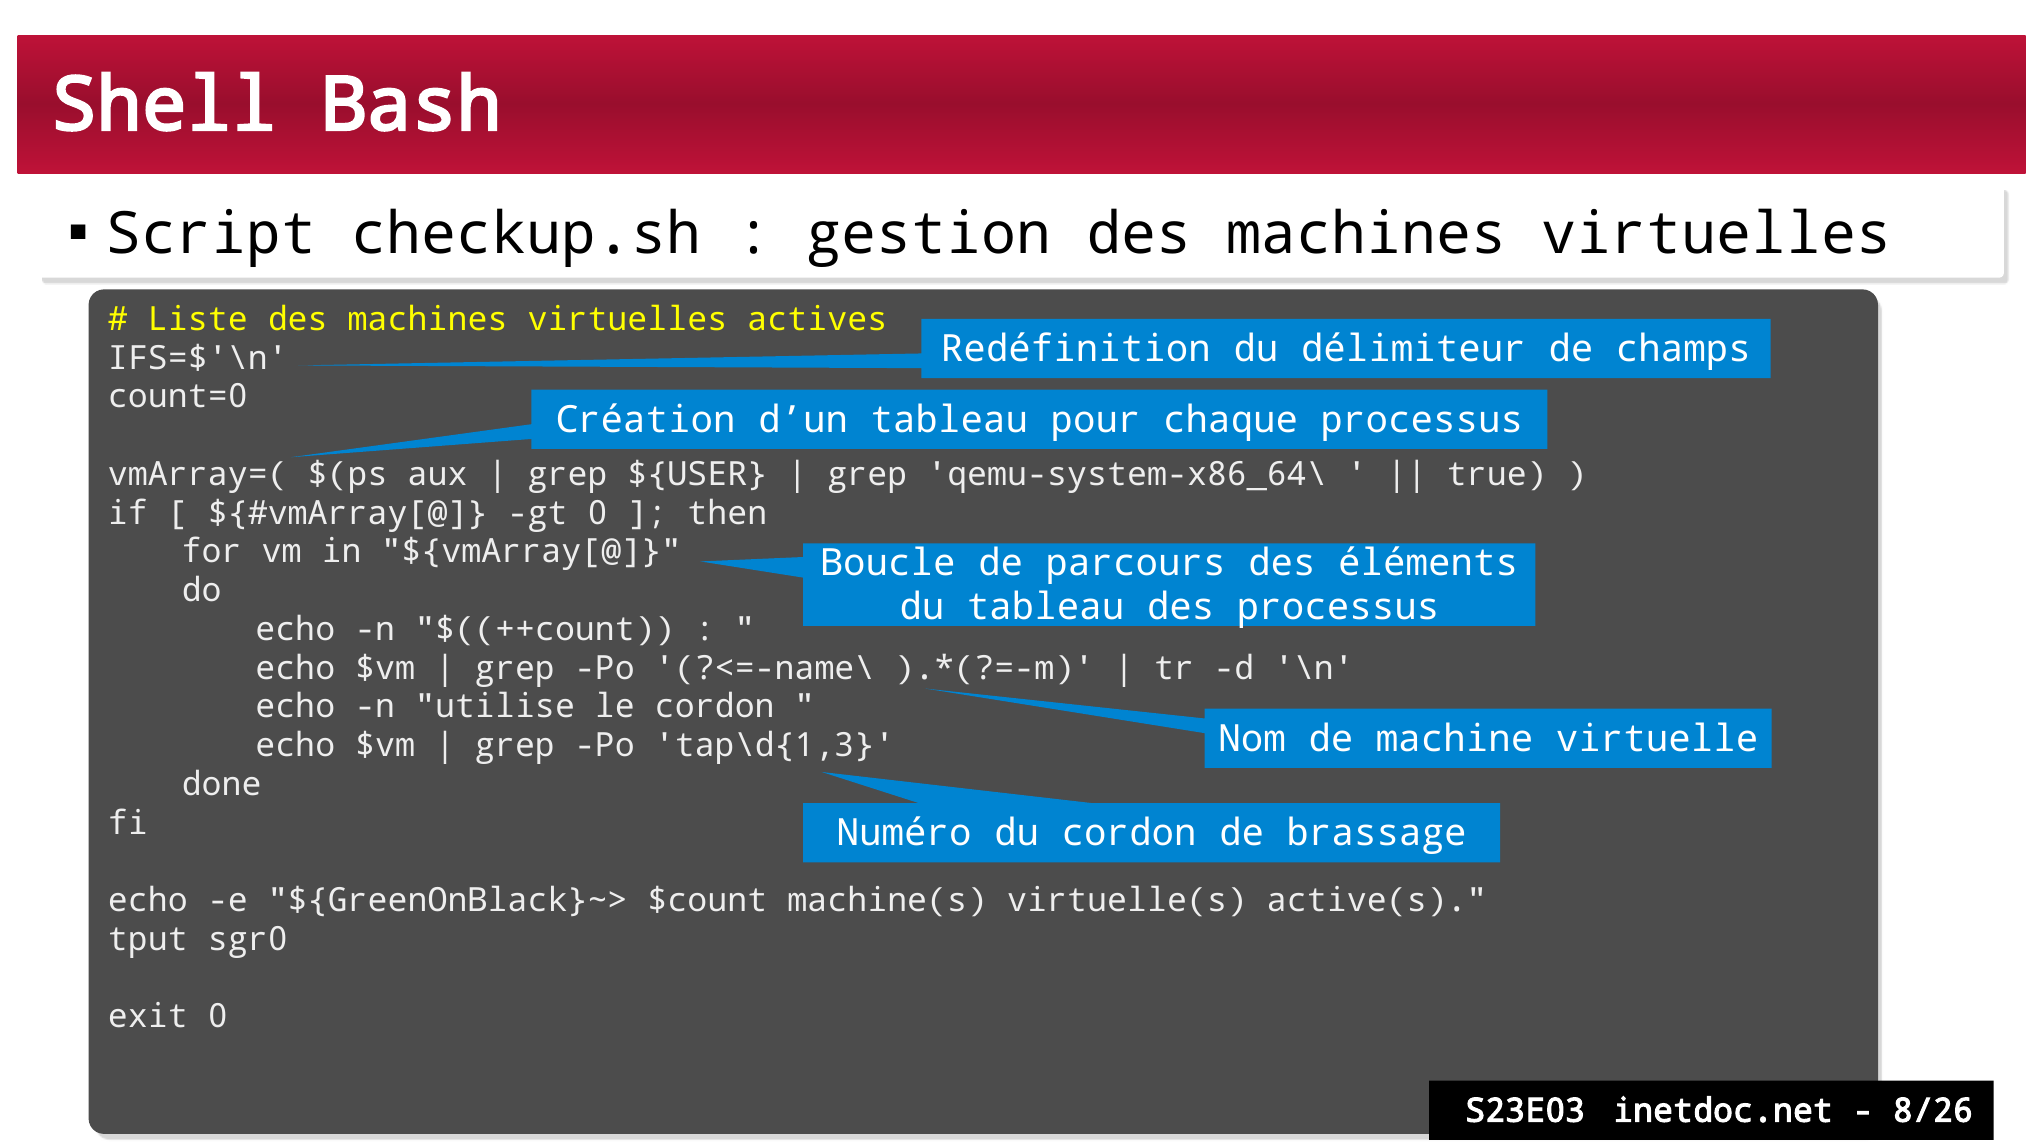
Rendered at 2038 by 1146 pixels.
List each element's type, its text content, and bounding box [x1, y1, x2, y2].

text_box Shell Bash [17, 35, 2026, 174]
text_box Redéfinition du délimiteur de champs [298, 318, 1771, 379]
text_box Création d’un tableau pour chaque processus [290, 389, 1548, 458]
text_box S23E03 inetdoc.net - <numéro>/26 [1429, 1080, 1994, 1140]
text_box # Liste des machines virtuelles actives IFS=$'\n' count=0 vmArray=( $(ps aux | grep ${USER} | grep 'qemu-system-x86_64\ ' || true) ) if [ ${#vmArray[@]} -gt 0 ]; then for vm in "${vmArray[@]}" do echo -n "$((++count)) : " echo $vm | grep -Po '(?<=-name\ ).*(?=-m)' | tr -d '\n' echo -n "utilise le cordon " echo $vm | grep -Po 'tap\d{1,3}' done fi echo -e "${GreenOnBlack}~> $count machine(s) virtuelle(s) active(s)." tput sgr0 exit 0 [88, 289, 1879, 1134]
text_box Numéro du cordon de brassage [803, 771, 1501, 863]
text_box Nom de machine virtuelle [925, 688, 1772, 768]
text_box Script checkup.sh : gestion des machines virtuelles [35, 183, 2004, 278]
text_box Boucle de parcours des éléments du tableau des processus [700, 543, 1536, 626]
